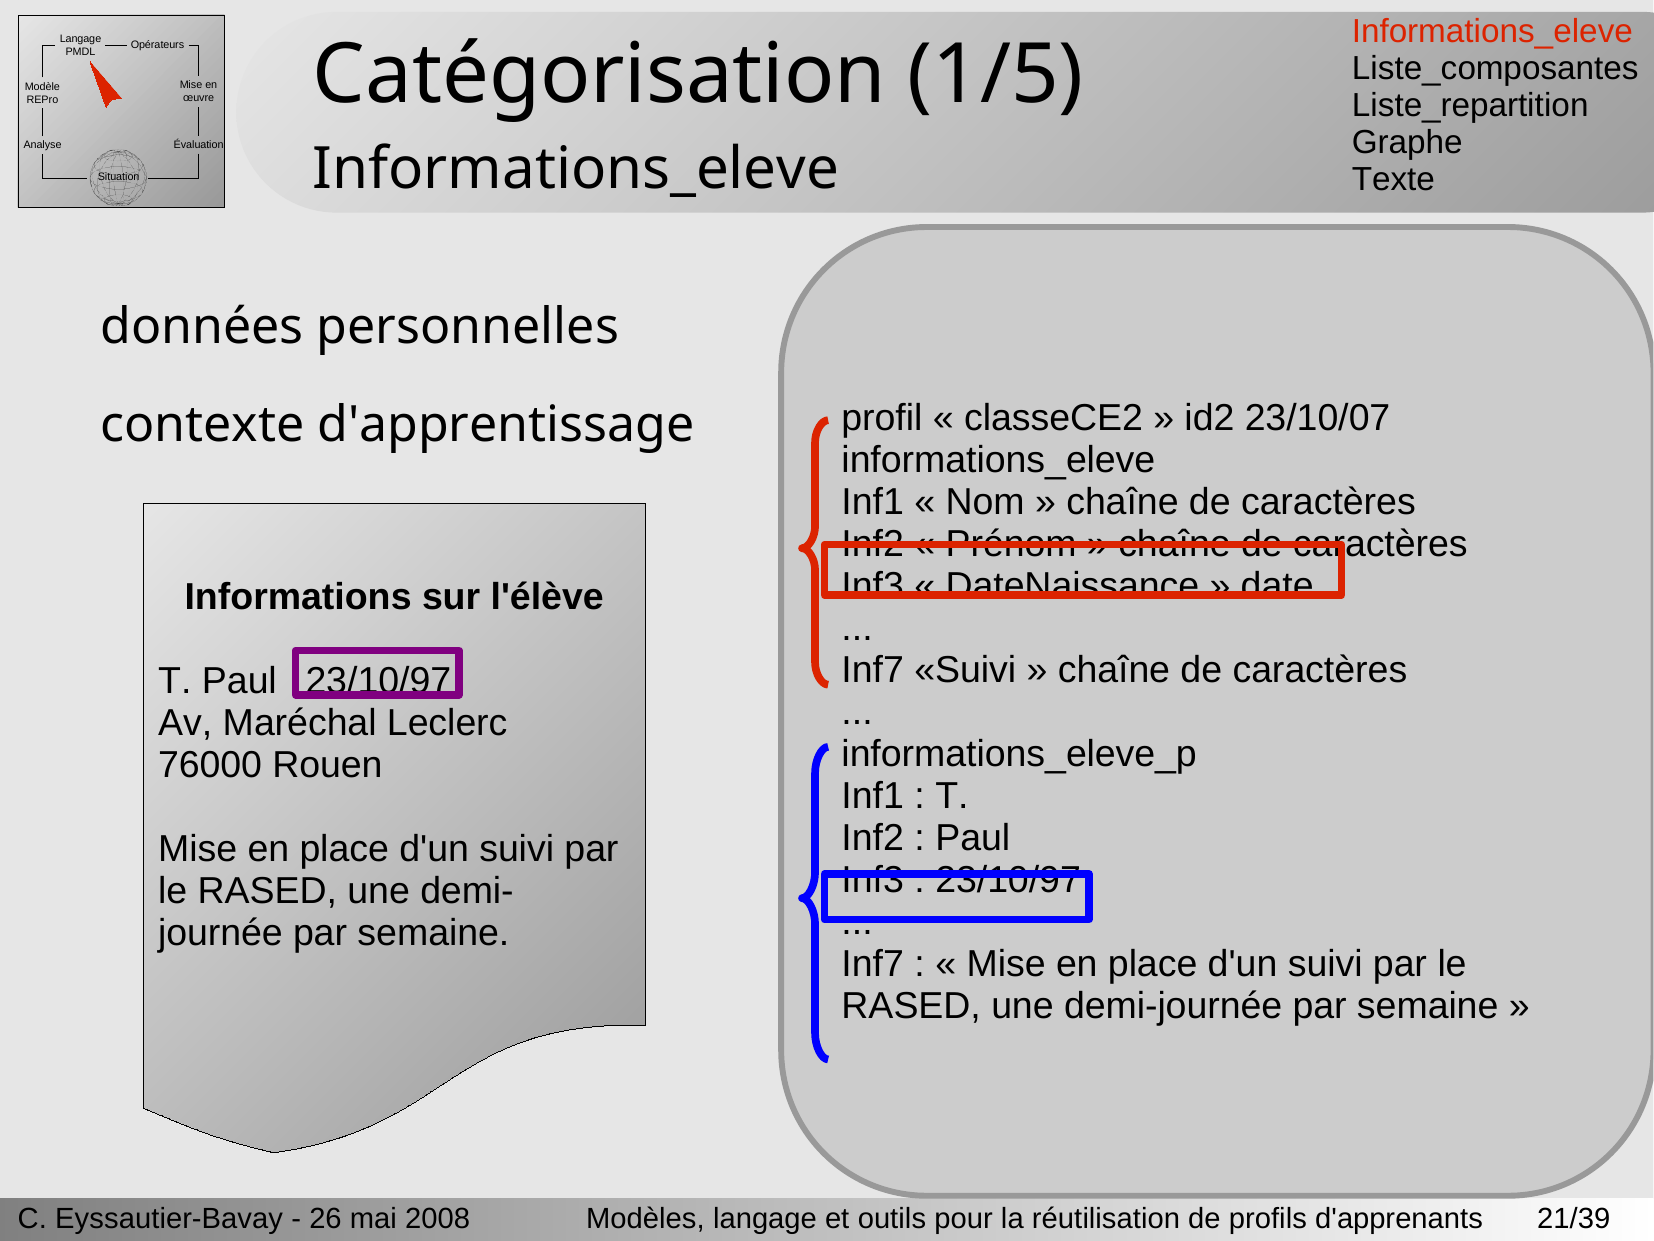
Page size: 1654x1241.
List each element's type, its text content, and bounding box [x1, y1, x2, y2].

text_box [90, 61, 122, 108]
list données personnelles contexte d'apprentissage [82, 290, 1571, 1109]
text_box profil « classeCE2 » id2 23/10/07 informations_eleve Inf1 « Nom » chaîne de caractères Inf2 « Prénom » chaîne de caractères Inf3 « DateNaissance » date ... Inf7 «Suivi » chaîne de caractères ... informations_eleve_p Inf1 : T. Inf2 : Paul Inf3 : 23/10/97 ... Inf7 : « Mise en place d'un suivi par le RASED, une demi-journée par semaine » [793, 227, 1654, 1196]
title Catégorisation (1/5) Informations_eleve [312, 6, 1327, 214]
chart [12, 13, 228, 213]
text_box Informations sur l'élève T. Paul 23/10/97 Av, Maréchal Leclerc 76000 Rouen Mise en place d'un suivi par le RASED, une demi-journée par semaine. [143, 503, 646, 1153]
text_box Informations_eleve Liste_composantes Liste_repartition Graphe Texte [1327, 5, 1654, 227]
